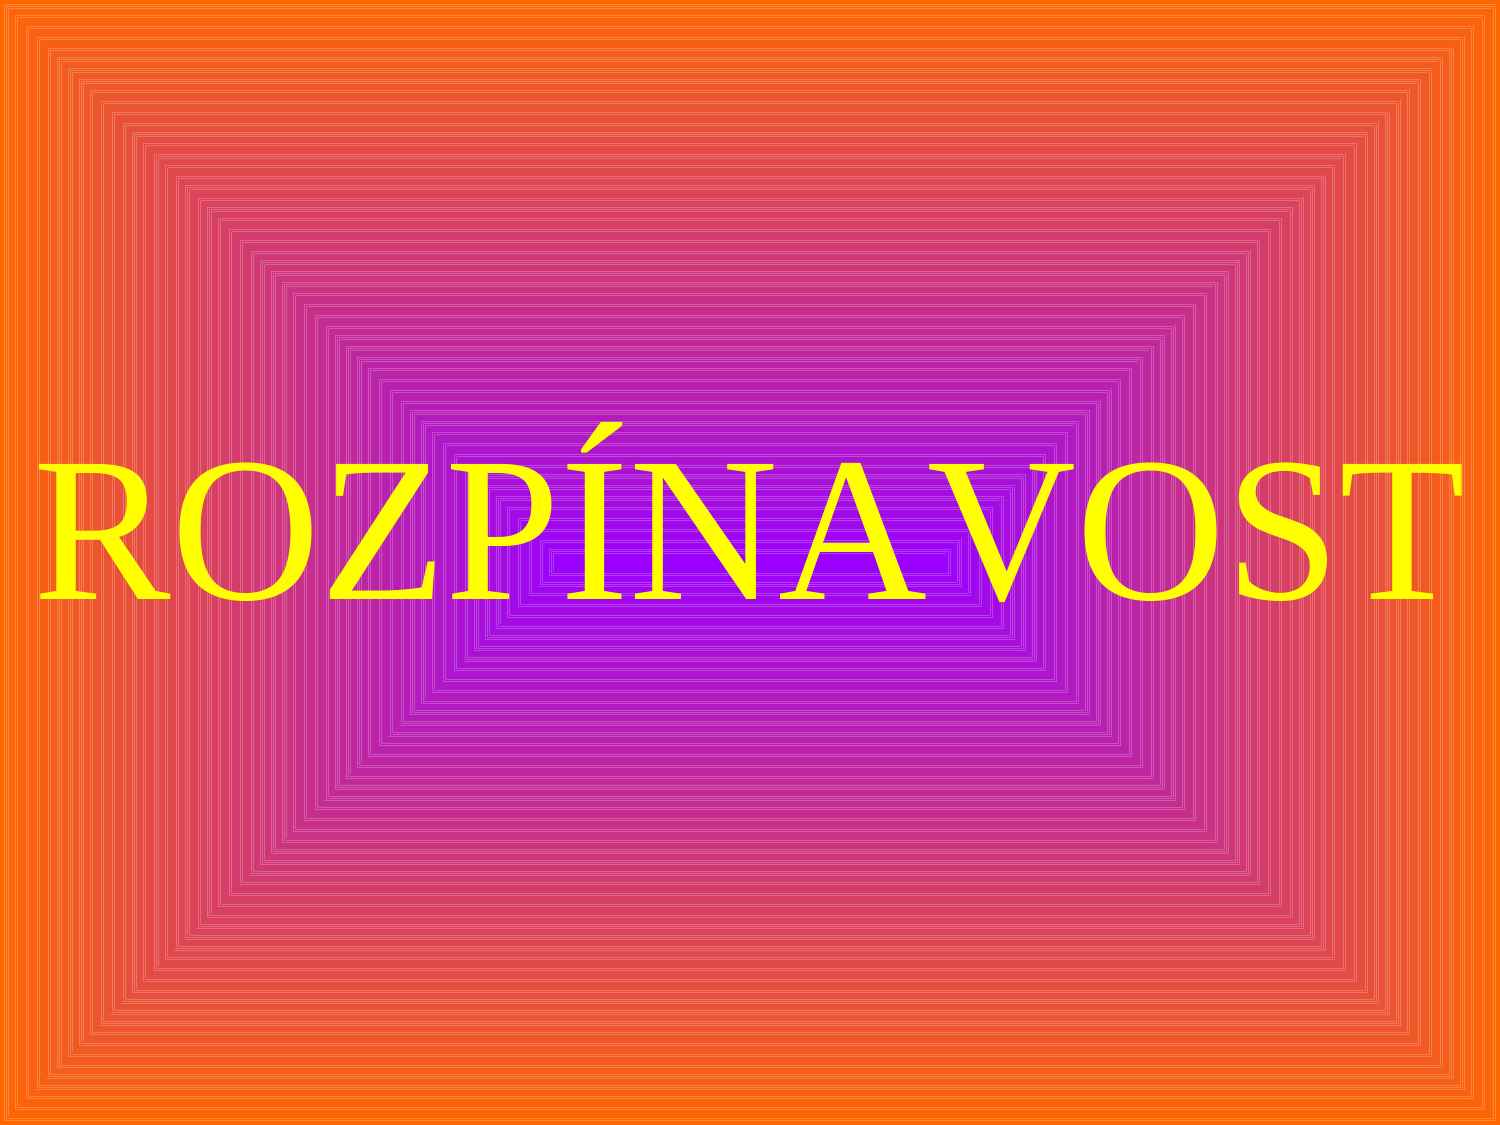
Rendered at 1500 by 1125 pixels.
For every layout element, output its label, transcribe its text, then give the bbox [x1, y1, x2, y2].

text_box ROZPÍNAVOST [0, 385, 1500, 649]
